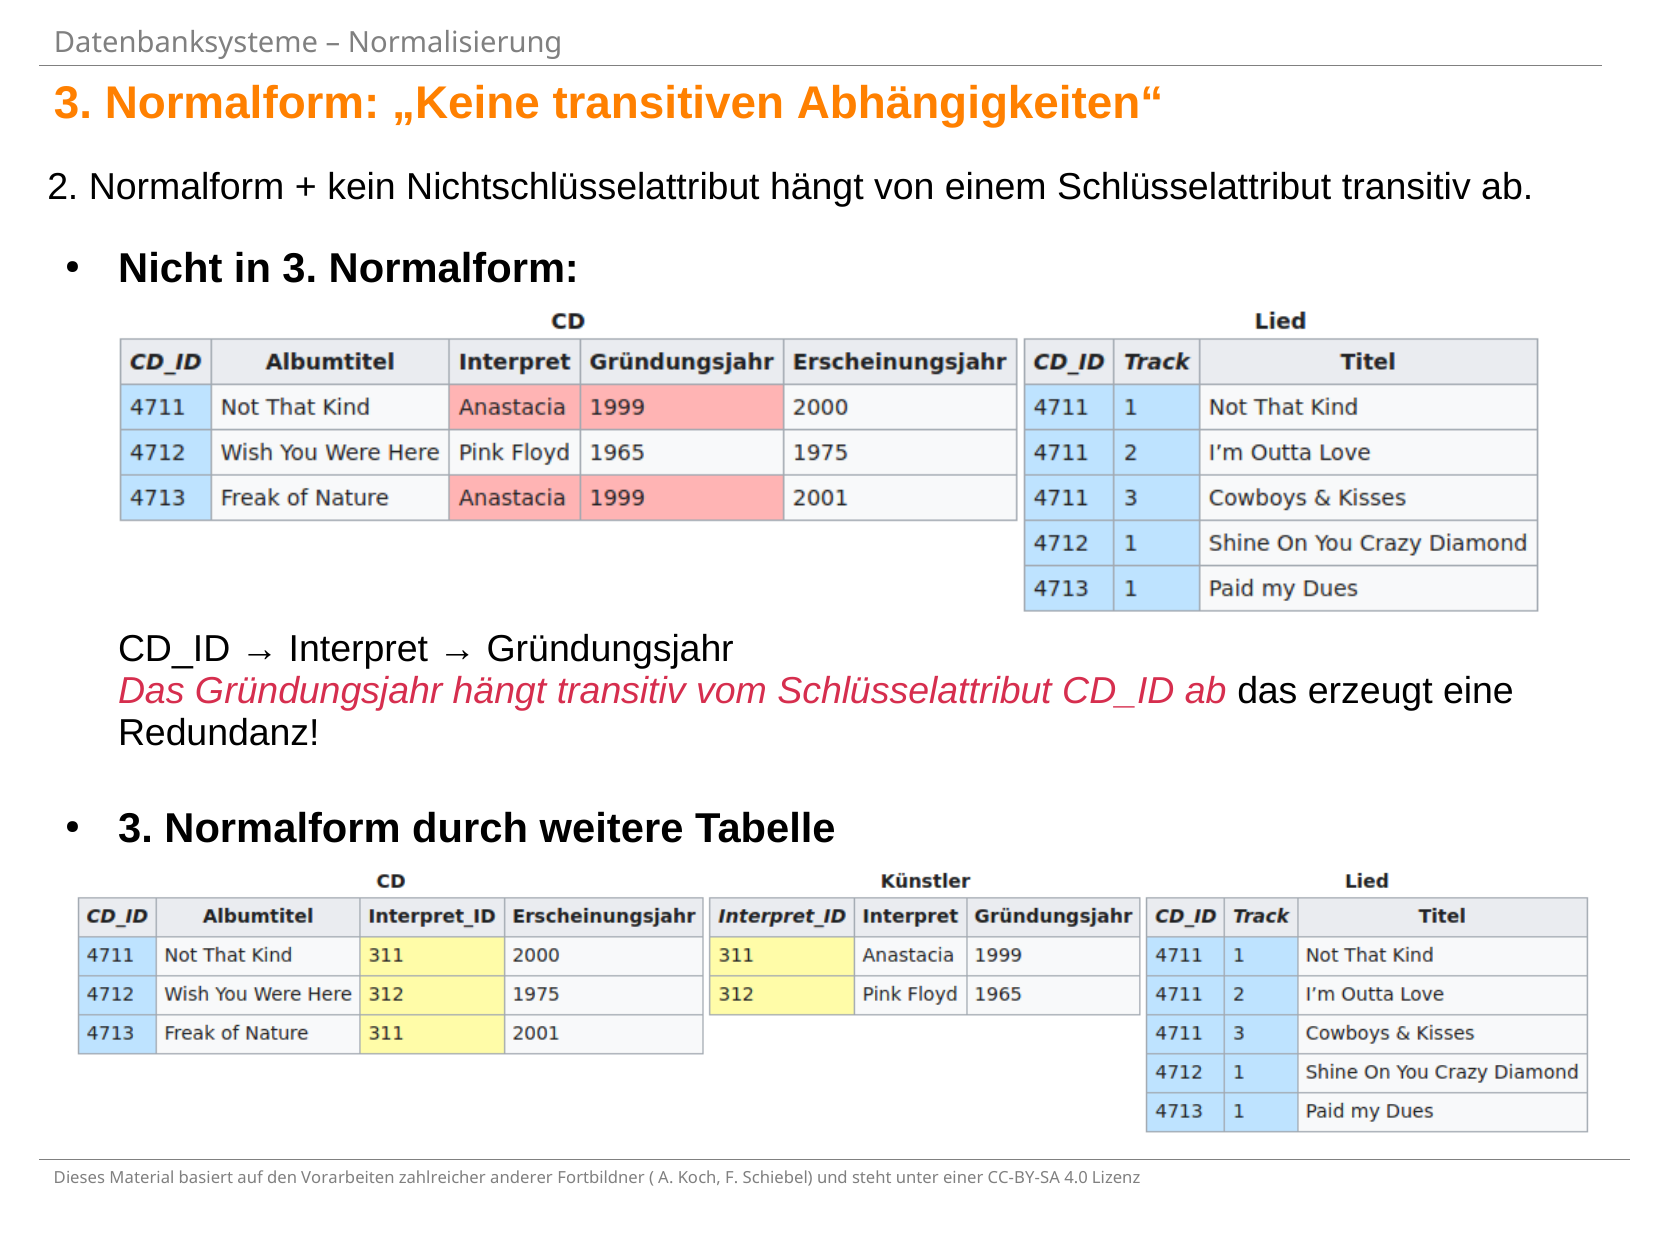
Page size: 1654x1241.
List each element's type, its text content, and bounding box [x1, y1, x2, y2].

picture [70, 857, 1607, 1146]
list 2. Normalform + kein Nichtschlüsselattribut hängt von einem Schlüsselattribut transitiv ab. Nicht in 3. Normalform: CD_ID → Interpret → Gründungsjahr Das Gründungsjahr hängt transitiv vom Schlüsselattribut CD_ID ab das erzeugt eine Redundanz! 3. Normalform durch weitere Tabelle [47, 165, 1595, 903]
text_box 3. Normalform: „Keine transitiven Abhängigkeiten“ [39, 65, 1351, 135]
picture [106, 301, 1548, 626]
text_box Datenbanksysteme – Normalisierung [39, 15, 1316, 65]
